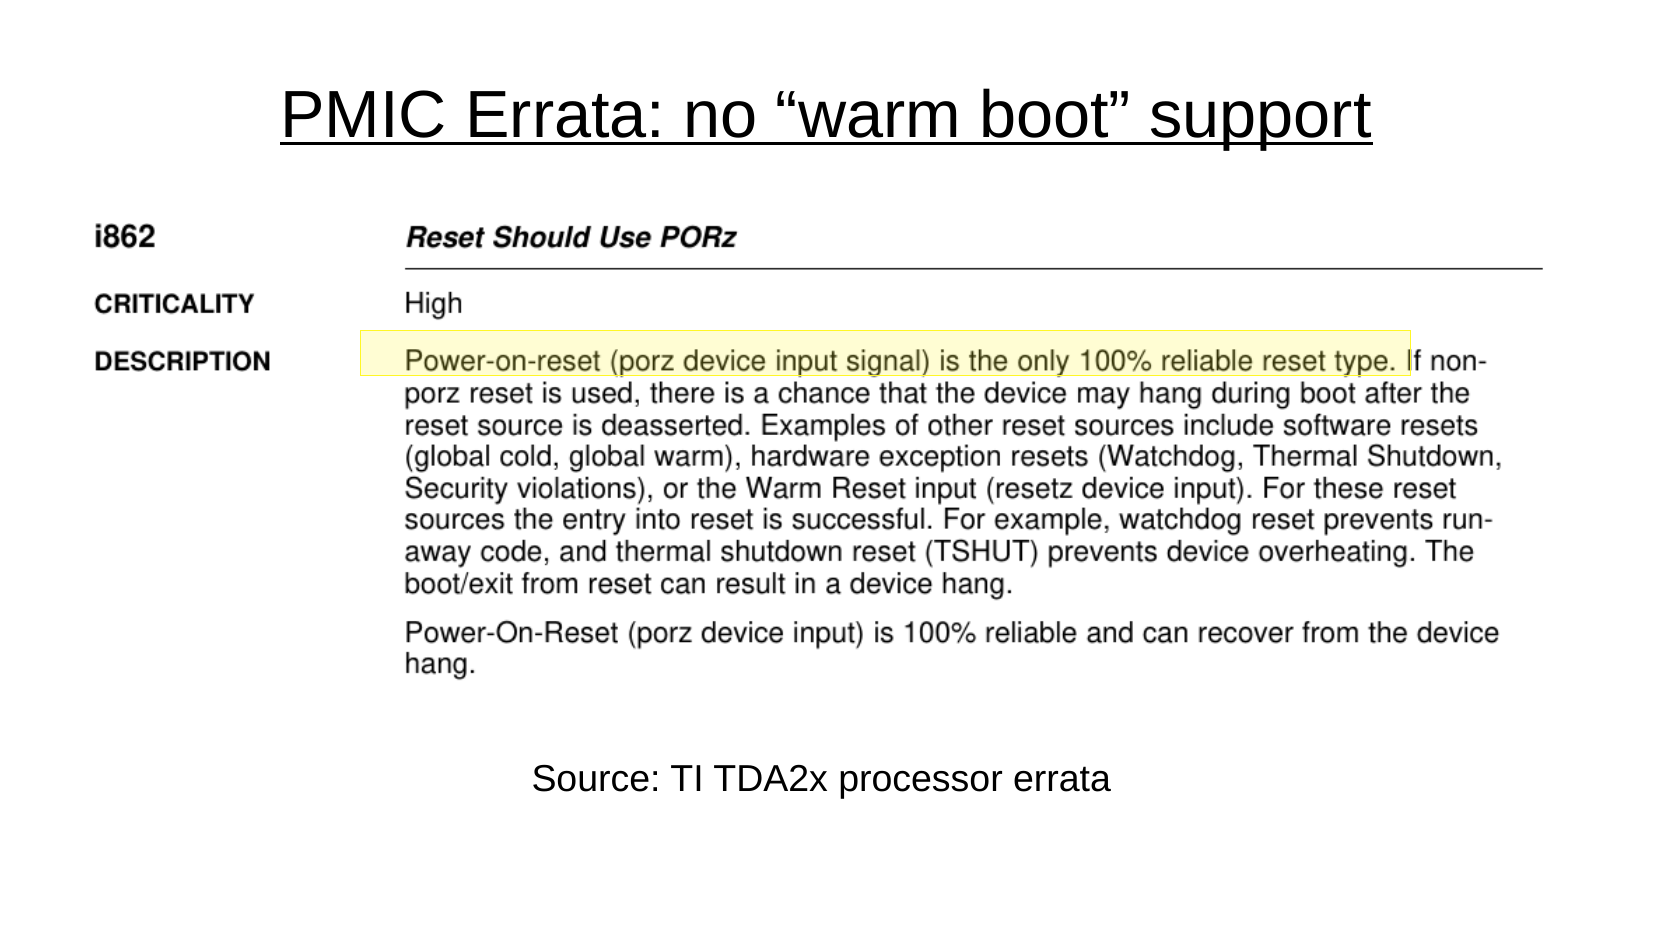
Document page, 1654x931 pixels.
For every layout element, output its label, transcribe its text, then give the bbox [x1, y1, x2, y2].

text_box Source: TI TDA2x processor errata [516, 750, 1137, 807]
text_box [360, 330, 1411, 376]
title PMIC Errata: no “warm boot” support [82, 37, 1571, 193]
picture [82, 208, 1571, 691]
